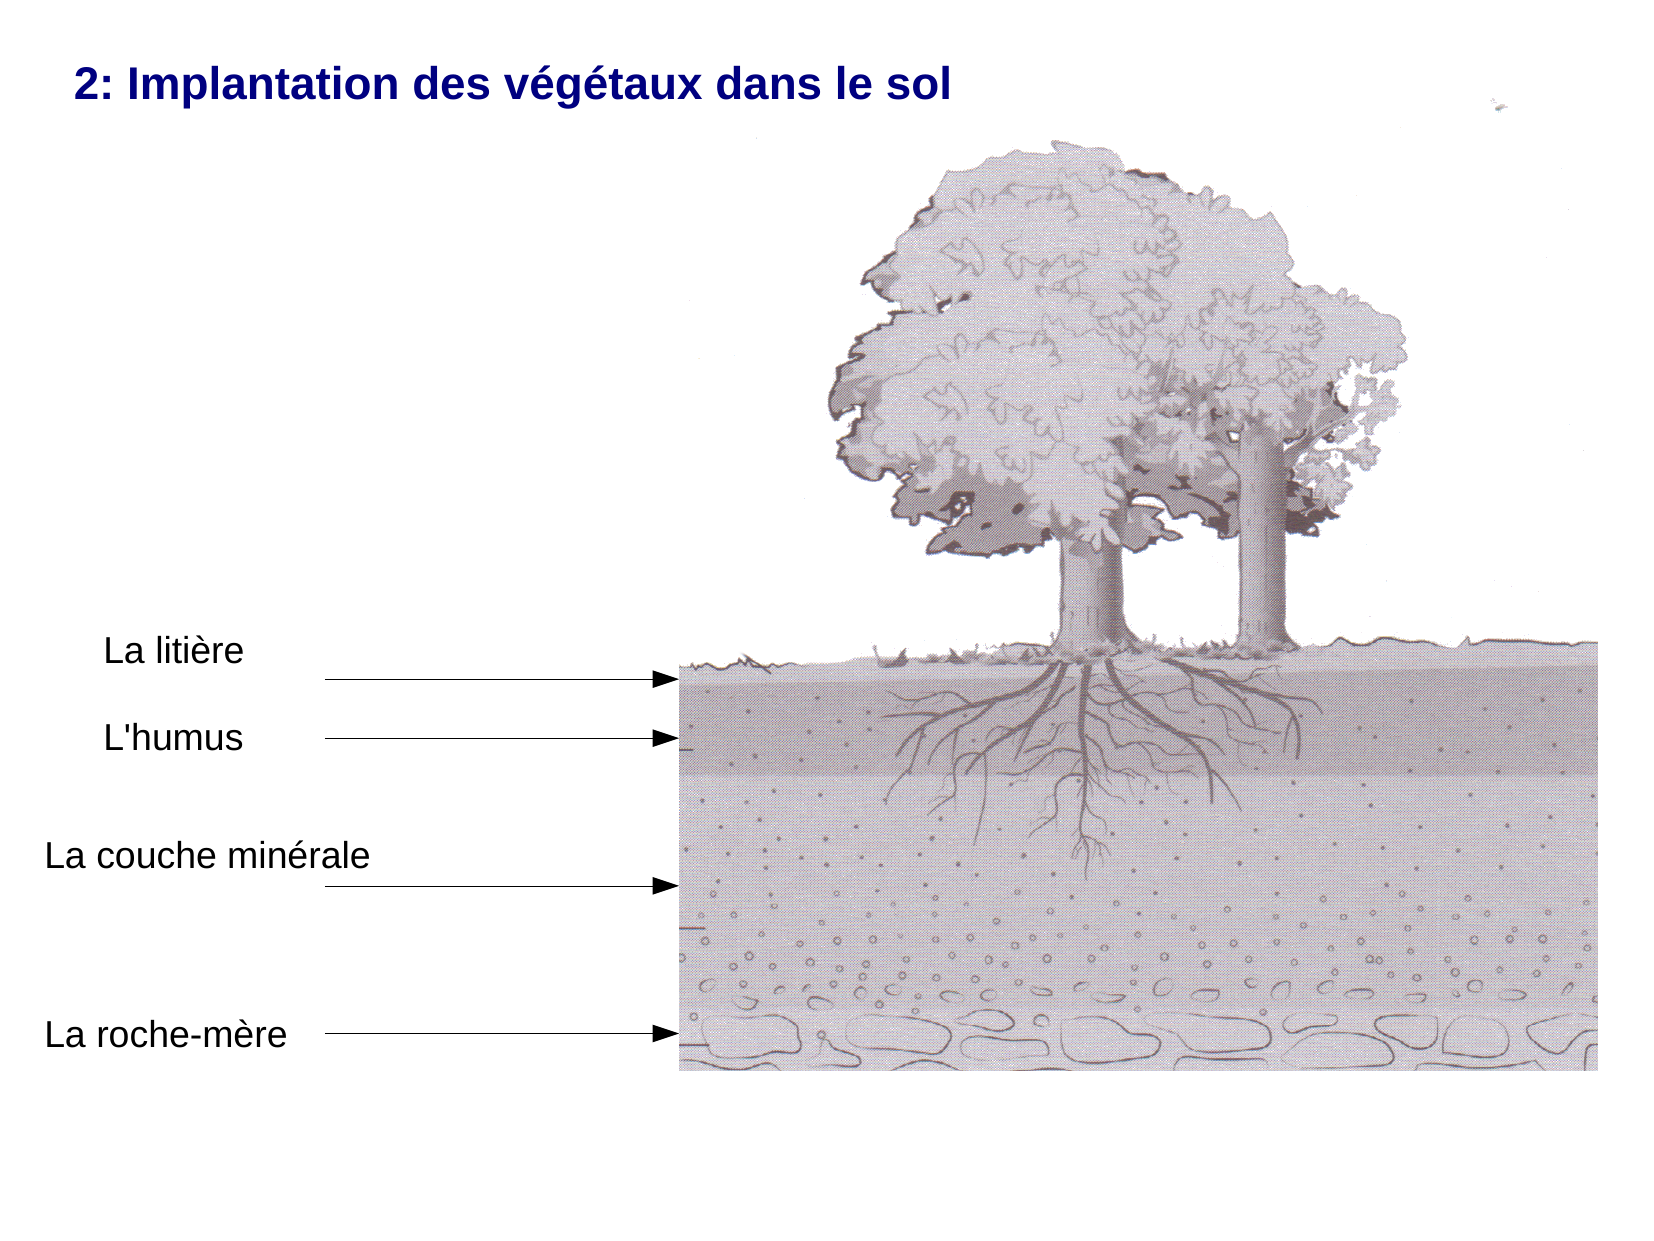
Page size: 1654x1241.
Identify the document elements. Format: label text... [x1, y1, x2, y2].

picture [679, 88, 1598, 1071]
text_box La roche-mère [29, 1006, 303, 1063]
text_box La couche minérale [29, 826, 386, 884]
text_box L'humus [88, 708, 259, 766]
text_box 2: Implantation des végétaux dans le sol [59, 51, 968, 119]
text_box La litière [88, 622, 260, 680]
